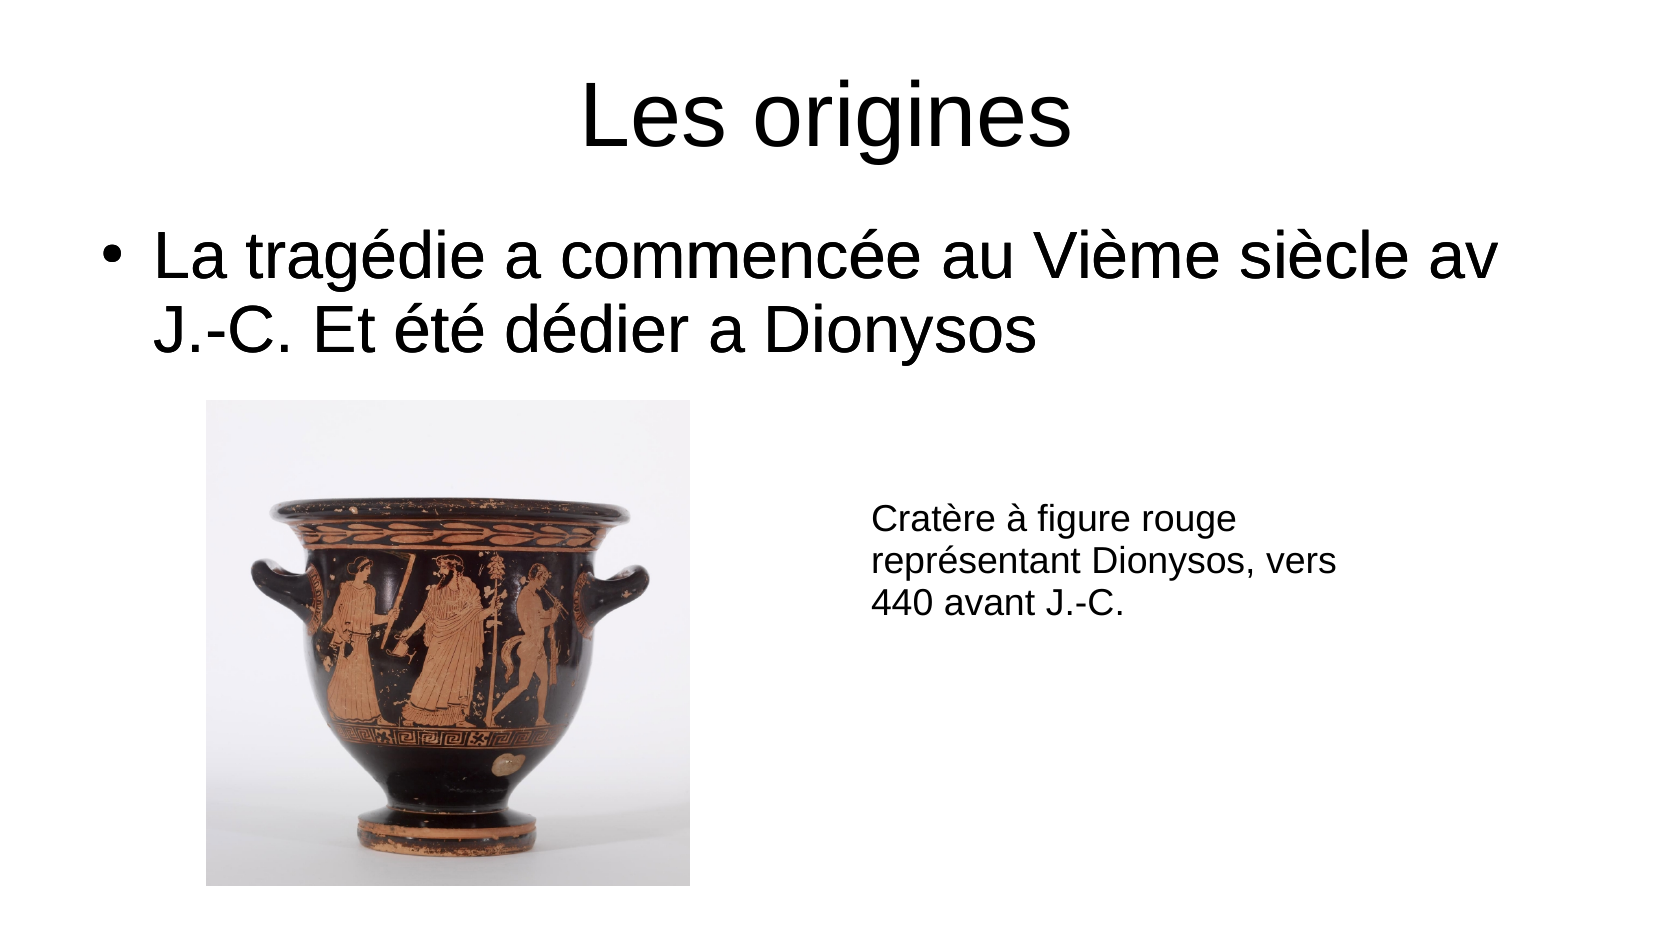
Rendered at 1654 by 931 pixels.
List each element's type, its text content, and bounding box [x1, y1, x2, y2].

text_box Cratère à figure rouge représentant Dionysos, vers 440 avant J.-C. [856, 490, 1408, 632]
title Les origines [82, 37, 1571, 193]
list La tragédie a commencée au Vième siècle av J.-C. Et été dédier a Dionysos [82, 217, 1571, 758]
picture [206, 400, 690, 886]
